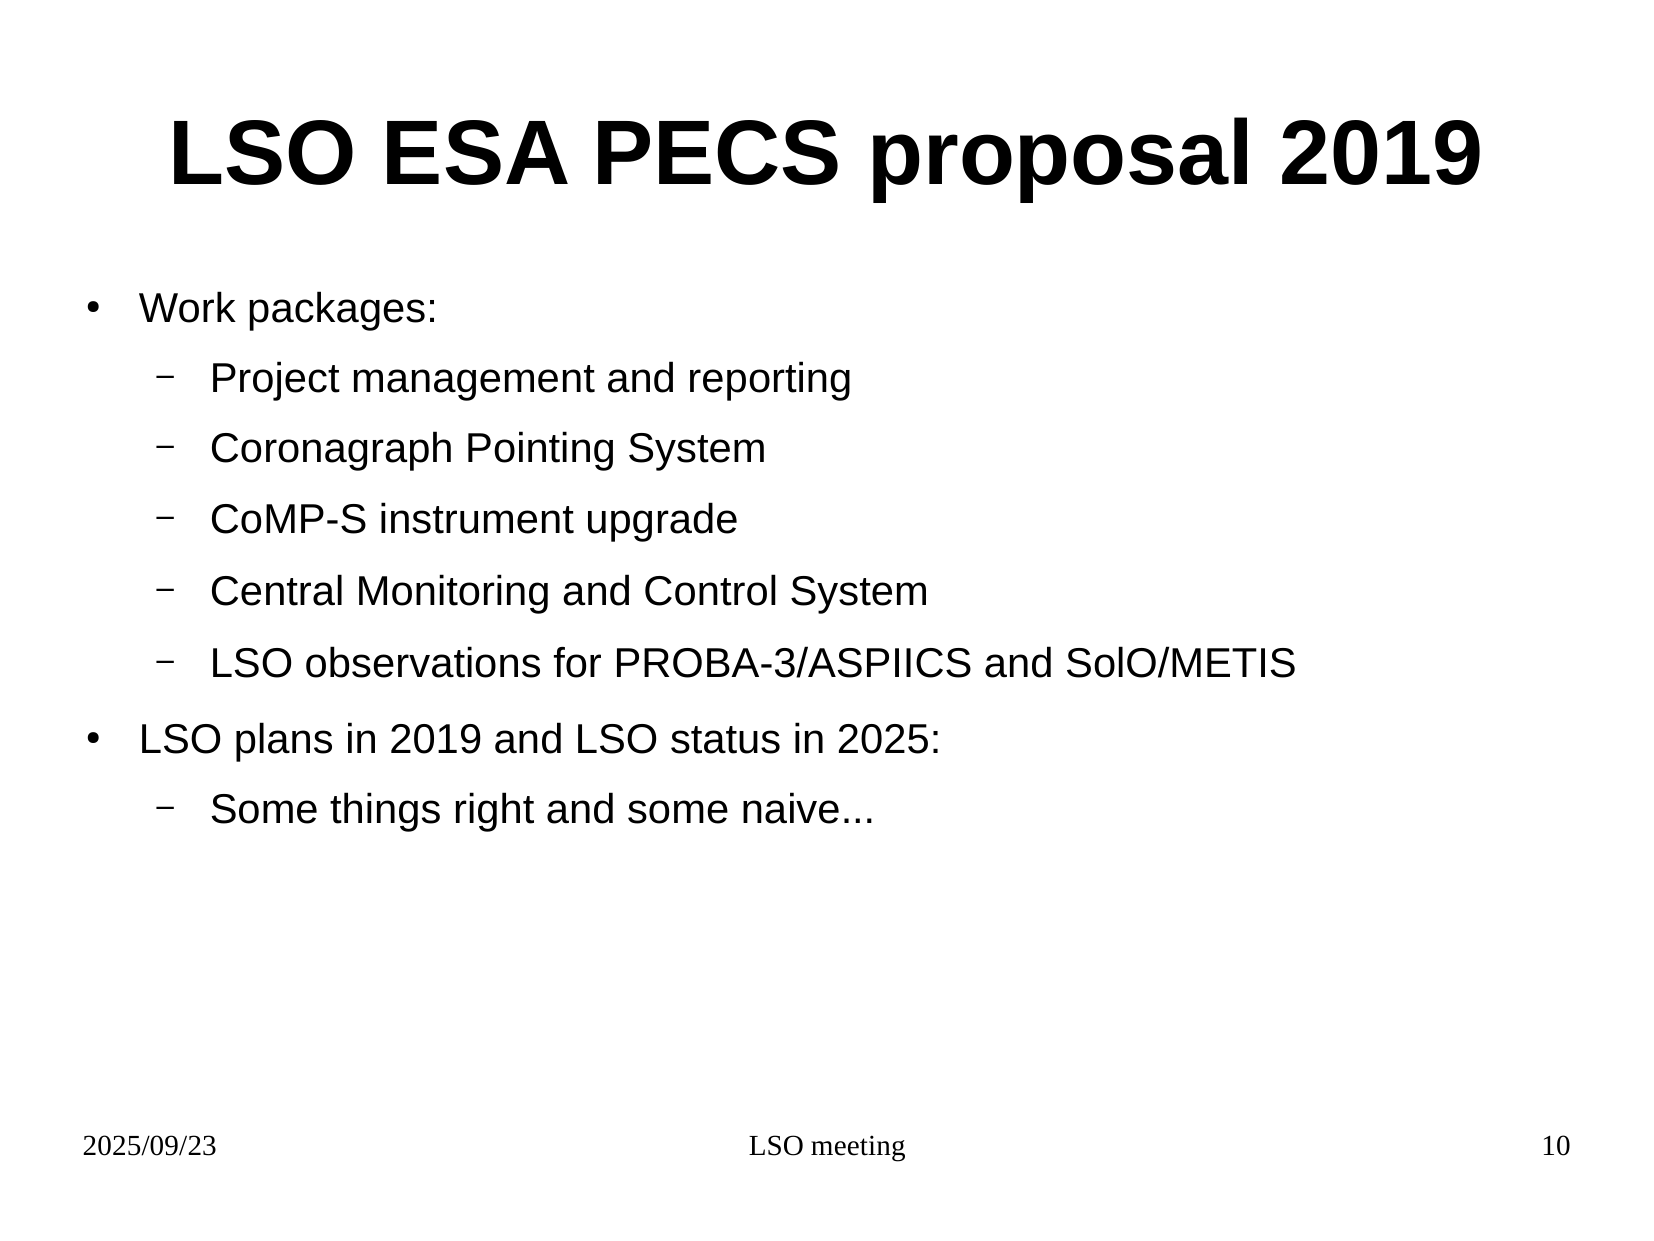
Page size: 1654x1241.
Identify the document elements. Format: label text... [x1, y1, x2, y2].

title LSO ESA PECS proposal 2019 [82, 49, 1571, 257]
list Work packages: Project management and reporting Coronagraph Pointing System CoMP-S instrument upgrade Central Monitoring and Control System LSO observations for PROBA-3/ASPIICS and SolO/METIS LSO plans in 2019 and LSO status in 2025: Some things right and some naive... [68, 285, 1557, 1111]
